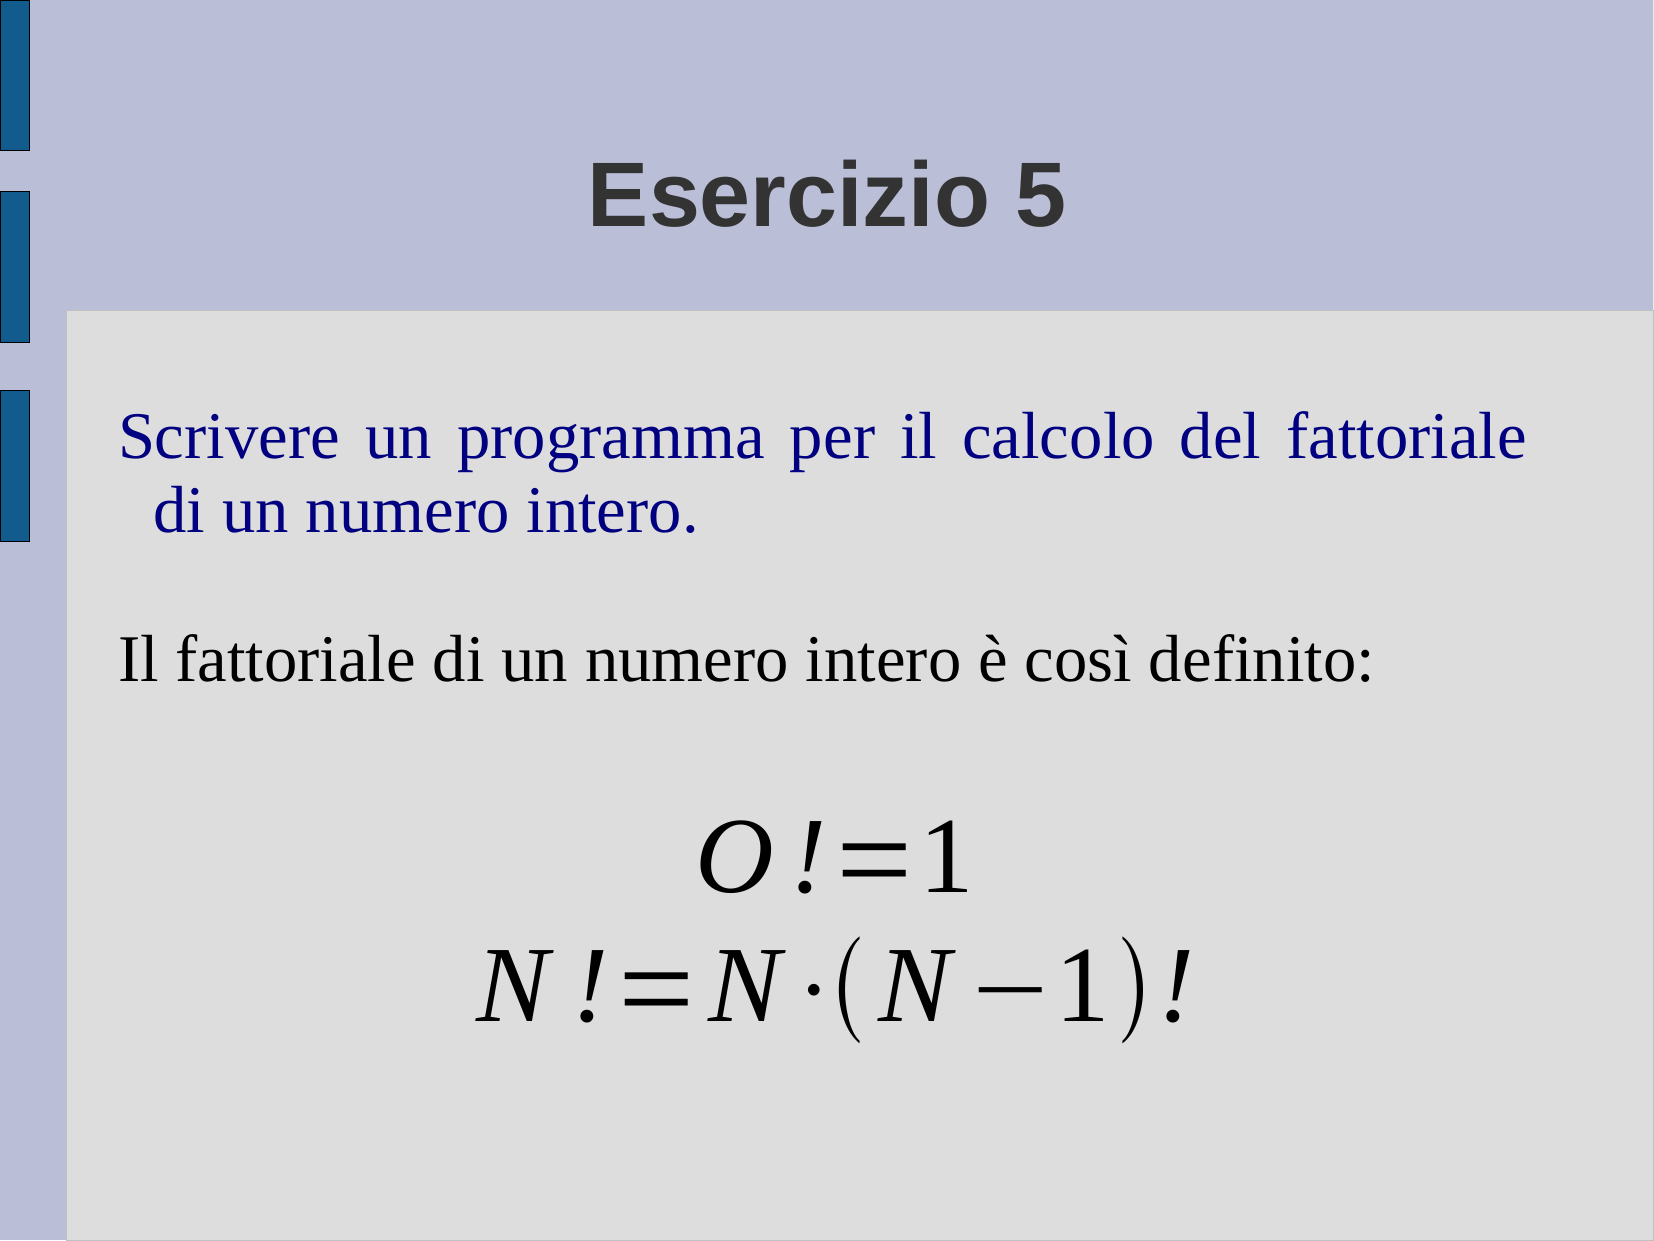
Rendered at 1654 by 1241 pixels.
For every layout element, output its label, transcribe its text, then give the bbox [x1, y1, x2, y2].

title Esercizio 5 [121, 98, 1534, 291]
subtitle Scrivere un programma per il calcolo del fattoriale di un numero intero. Il fattoriale di un numero intero è così definito: [118, 324, 1531, 770]
chart [442, 797, 1220, 1052]
